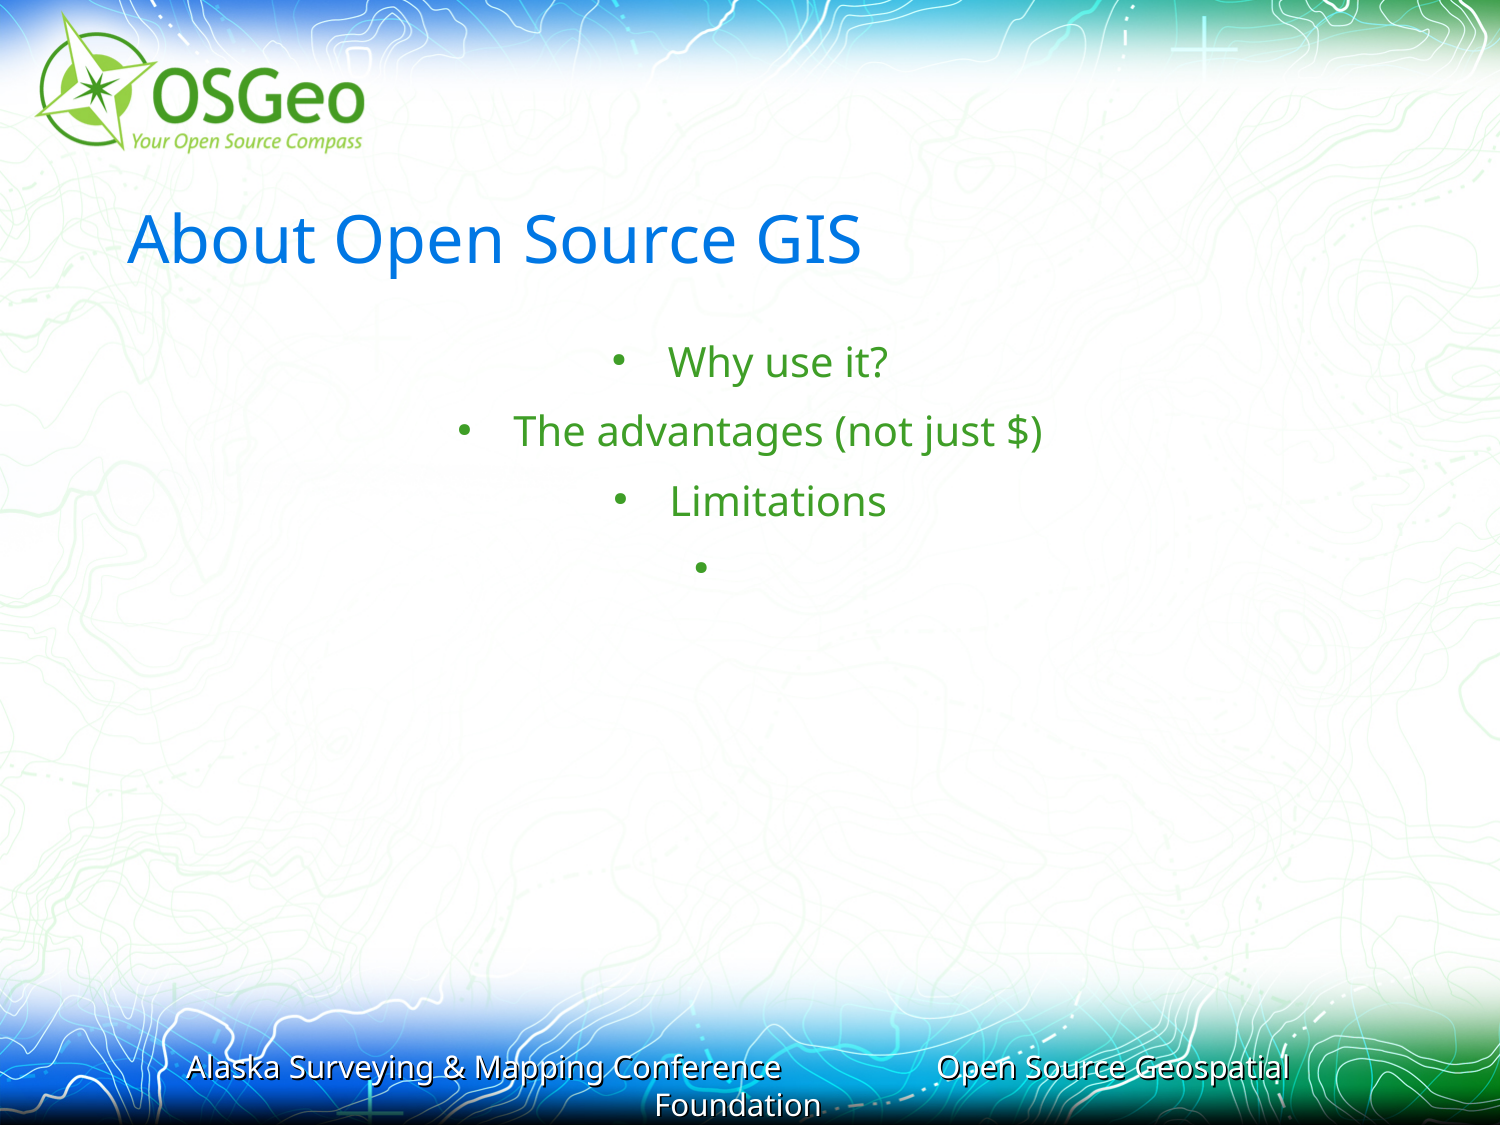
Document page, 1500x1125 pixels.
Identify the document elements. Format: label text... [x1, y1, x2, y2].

picture [0, 0, 1500, 1125]
title About Open Source GIS [112, 187, 1388, 288]
list Why use it? The advantages (not just $) Limitations [112, 324, 1388, 1068]
